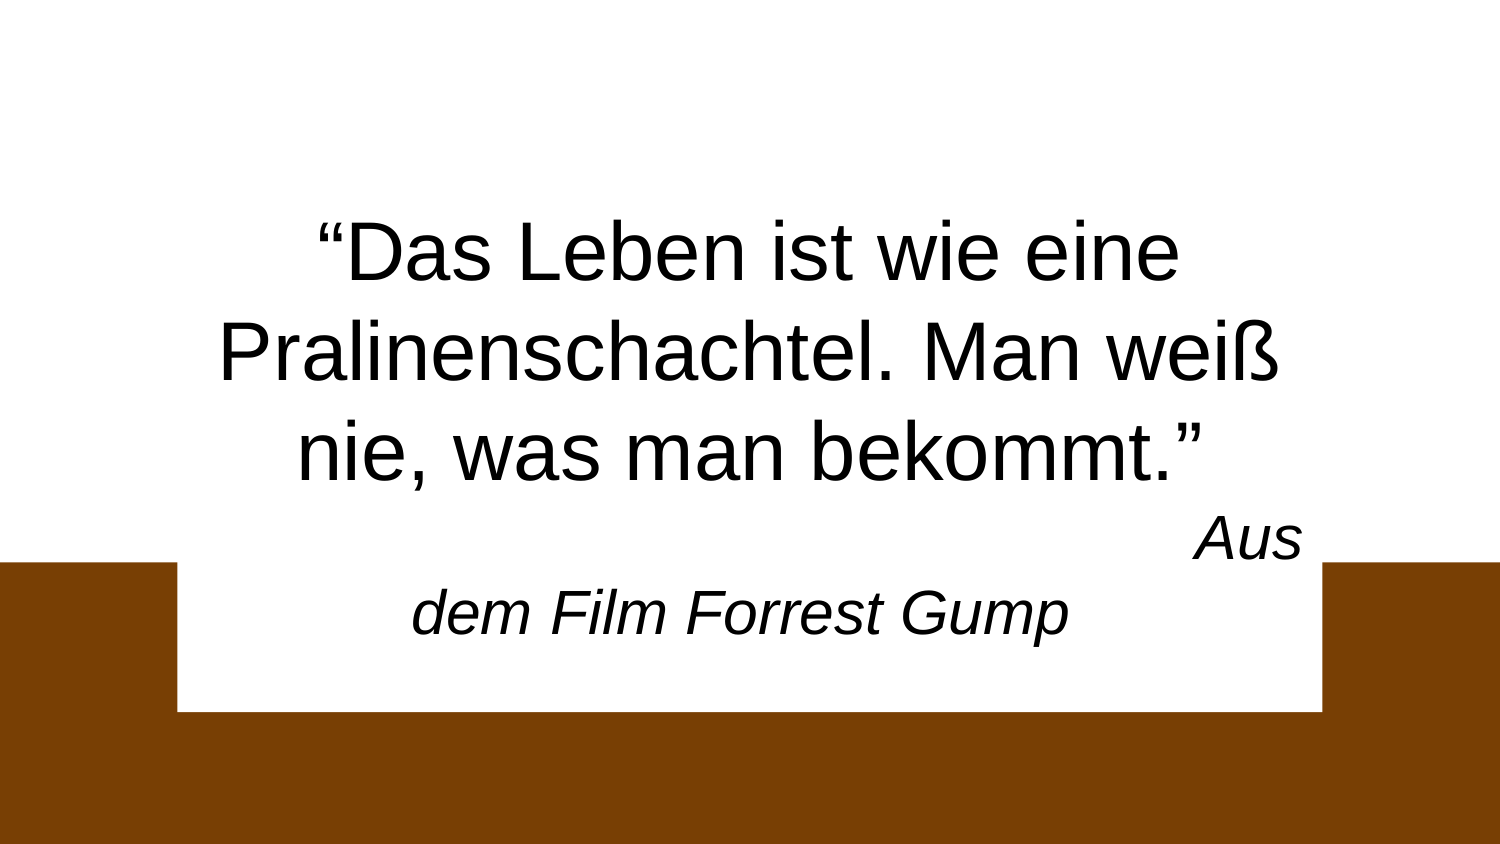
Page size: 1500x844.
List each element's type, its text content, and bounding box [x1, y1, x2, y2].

title “Das Leben ist wie eine Pralinenschachtel. Man weiß nie, was man bekommt.” Aus dem Film Forrest Gump [177, 131, 1323, 713]
